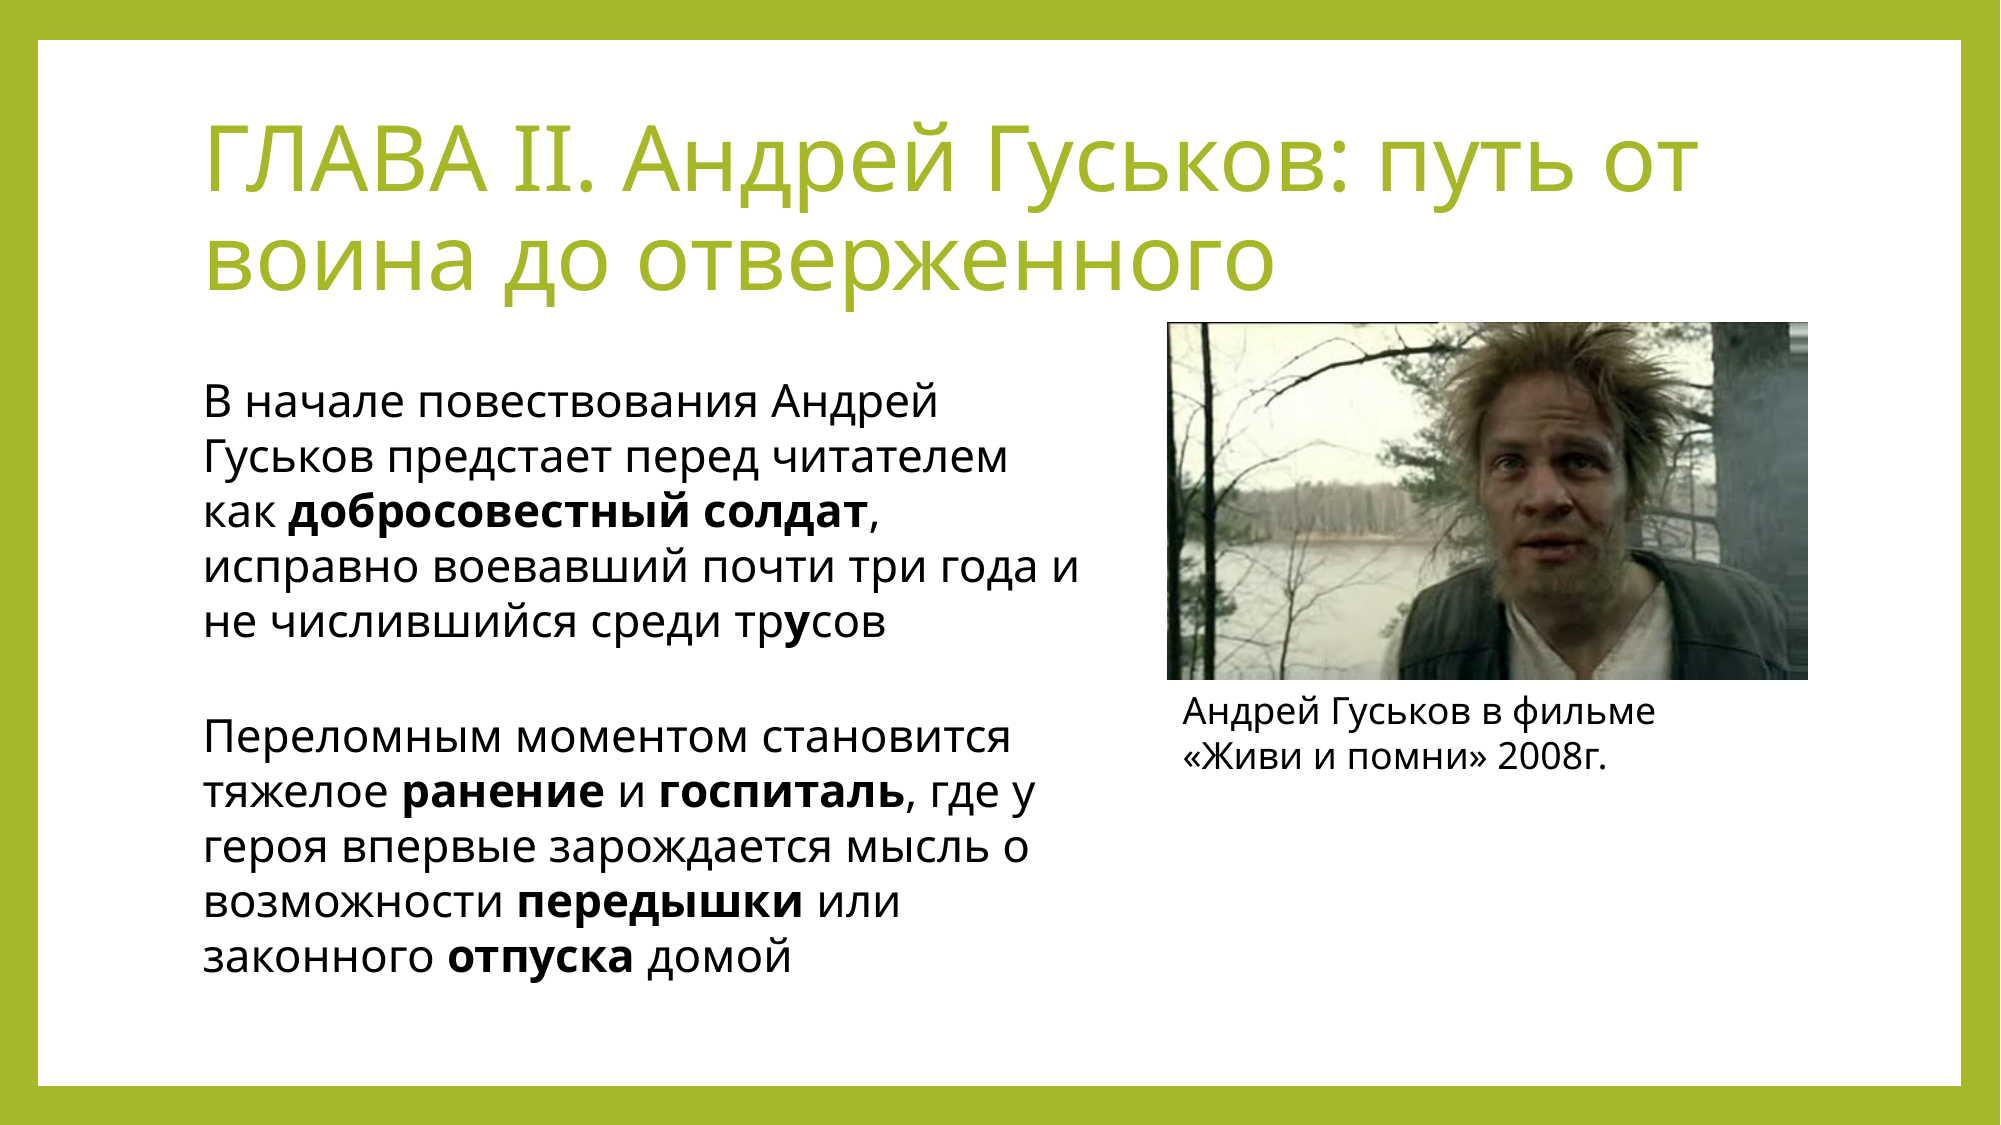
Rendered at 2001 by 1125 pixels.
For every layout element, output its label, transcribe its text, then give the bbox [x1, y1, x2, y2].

text_box Андрей Гуськов в фильме «Живи и помни» 2008г. [1167, 679, 1872, 786]
text_box В начале повествования Андрей Гуськов предстает перед читателем как добросовестный солдат, исправно воевавший почти три года и не числившийся среди трусов [187, 364, 1104, 658]
text_box Переломным моментом становится тяжелое ранение и госпиталь, где у героя впервые зарождается мысль о возможности передышки или законного отпуска домой [187, 698, 1104, 937]
picture [1167, 322, 1808, 679]
title ГЛАВА II. Андрей Гуськов: путь от воина до отверженного [187, 99, 1808, 323]
